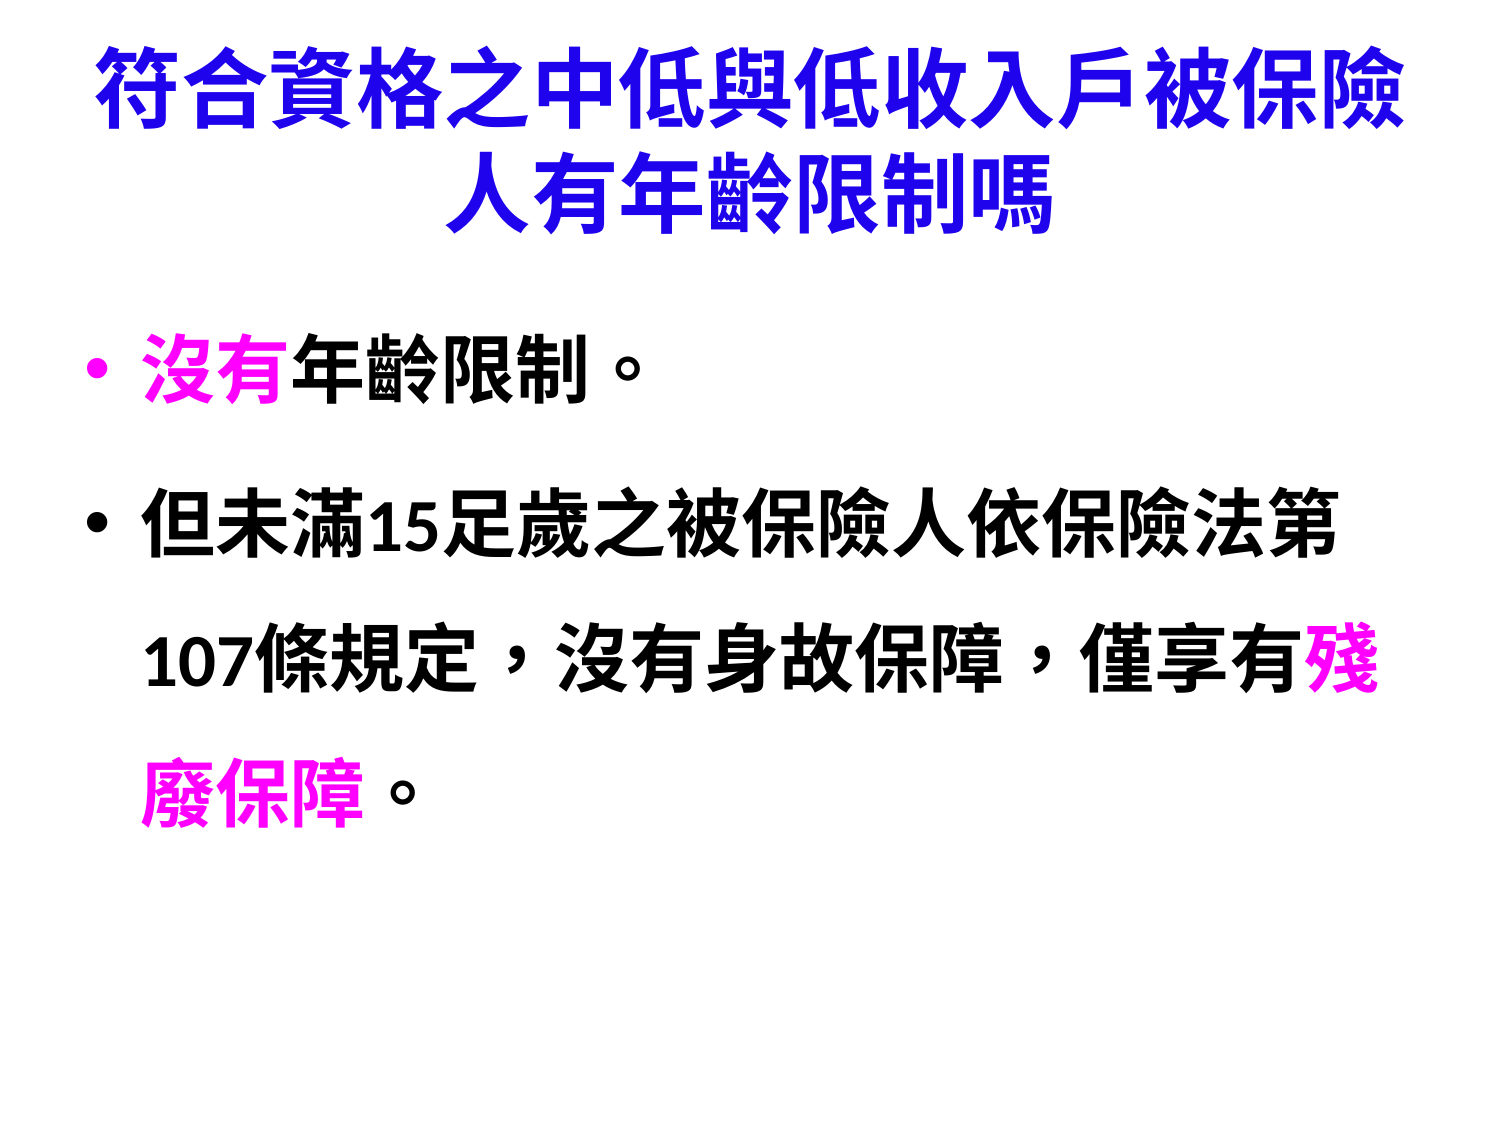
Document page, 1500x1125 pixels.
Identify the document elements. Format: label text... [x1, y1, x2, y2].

title 符合資格之中低與低收入戶被保險人有年齡限制嗎 [75, 45, 1426, 233]
list 沒有年齡限制。 但未滿15足歲之被保險人依保險法第107條規定，沒有身故保障，僅享有殘廢保障。 [76, 262, 1425, 894]
